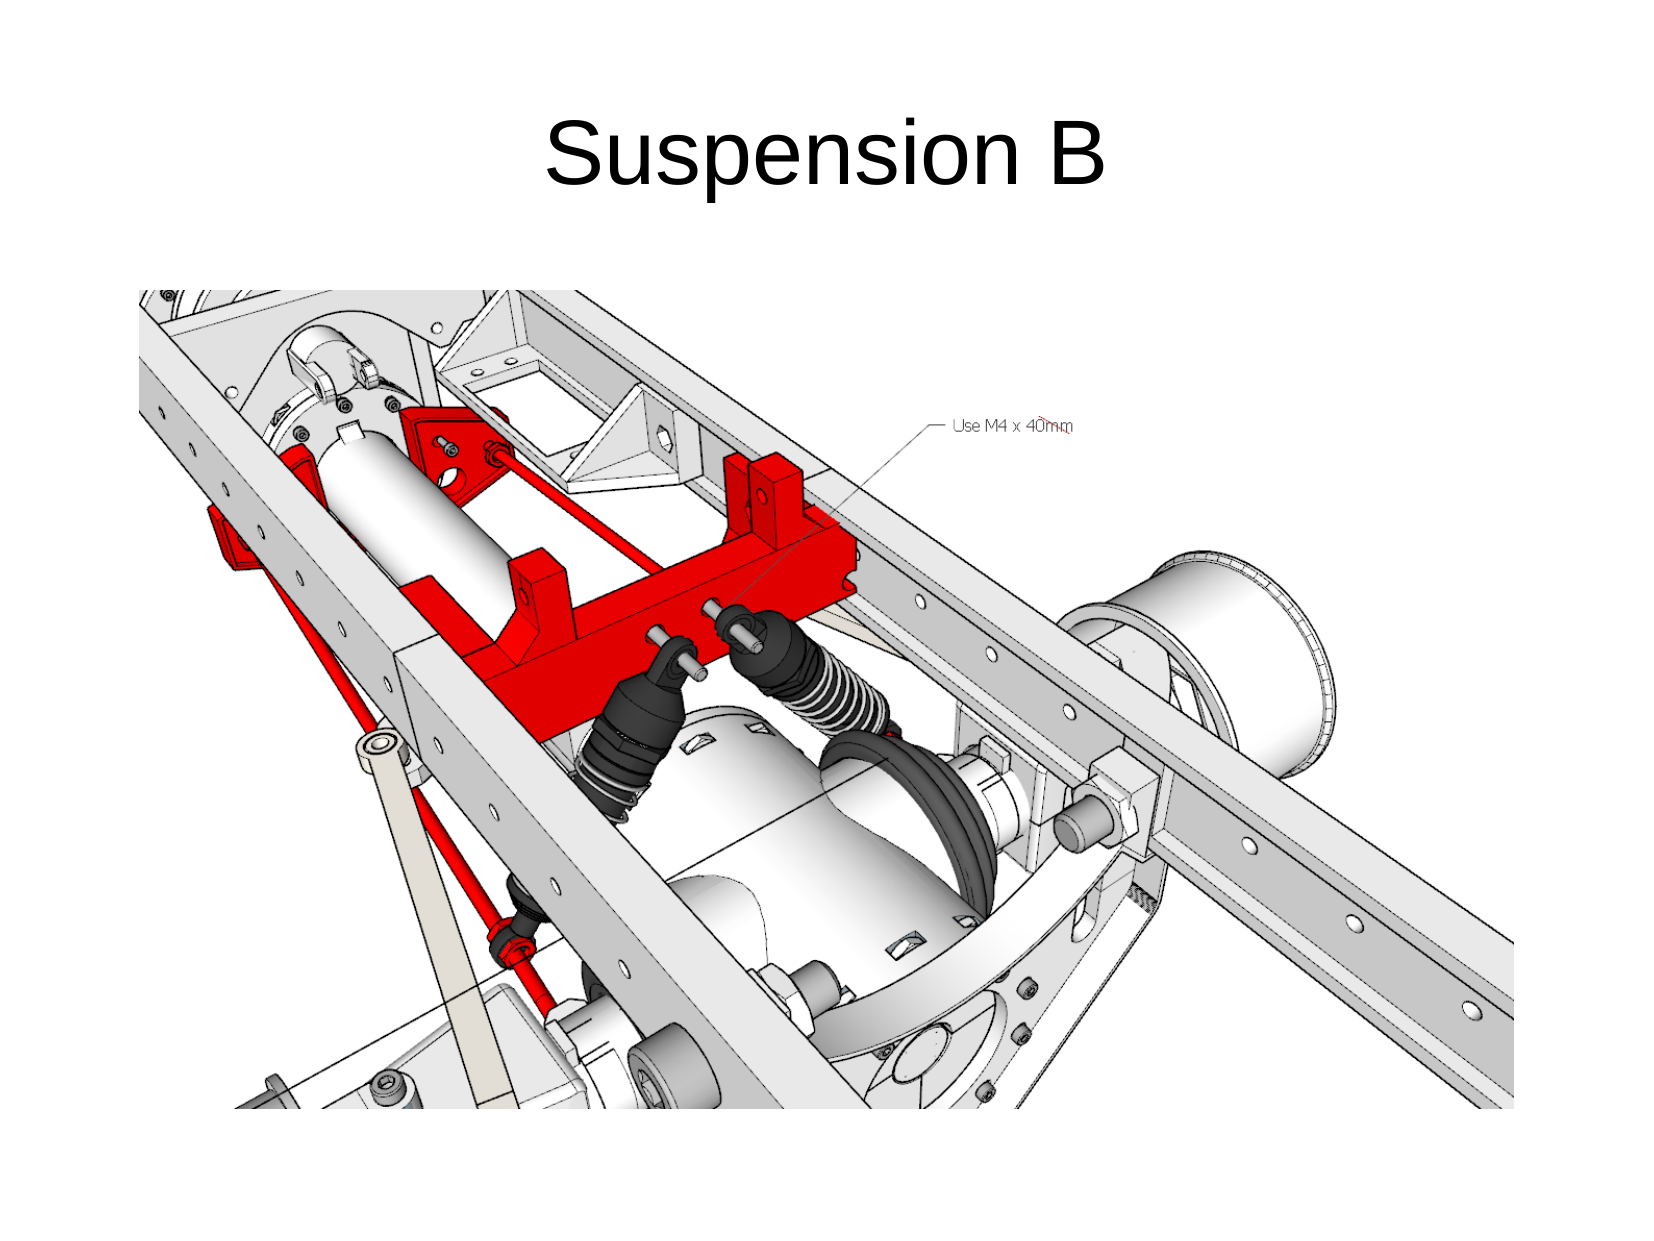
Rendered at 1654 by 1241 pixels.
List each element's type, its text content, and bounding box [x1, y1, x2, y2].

title Suspension B [82, 49, 1571, 257]
picture [139, 290, 1514, 1109]
